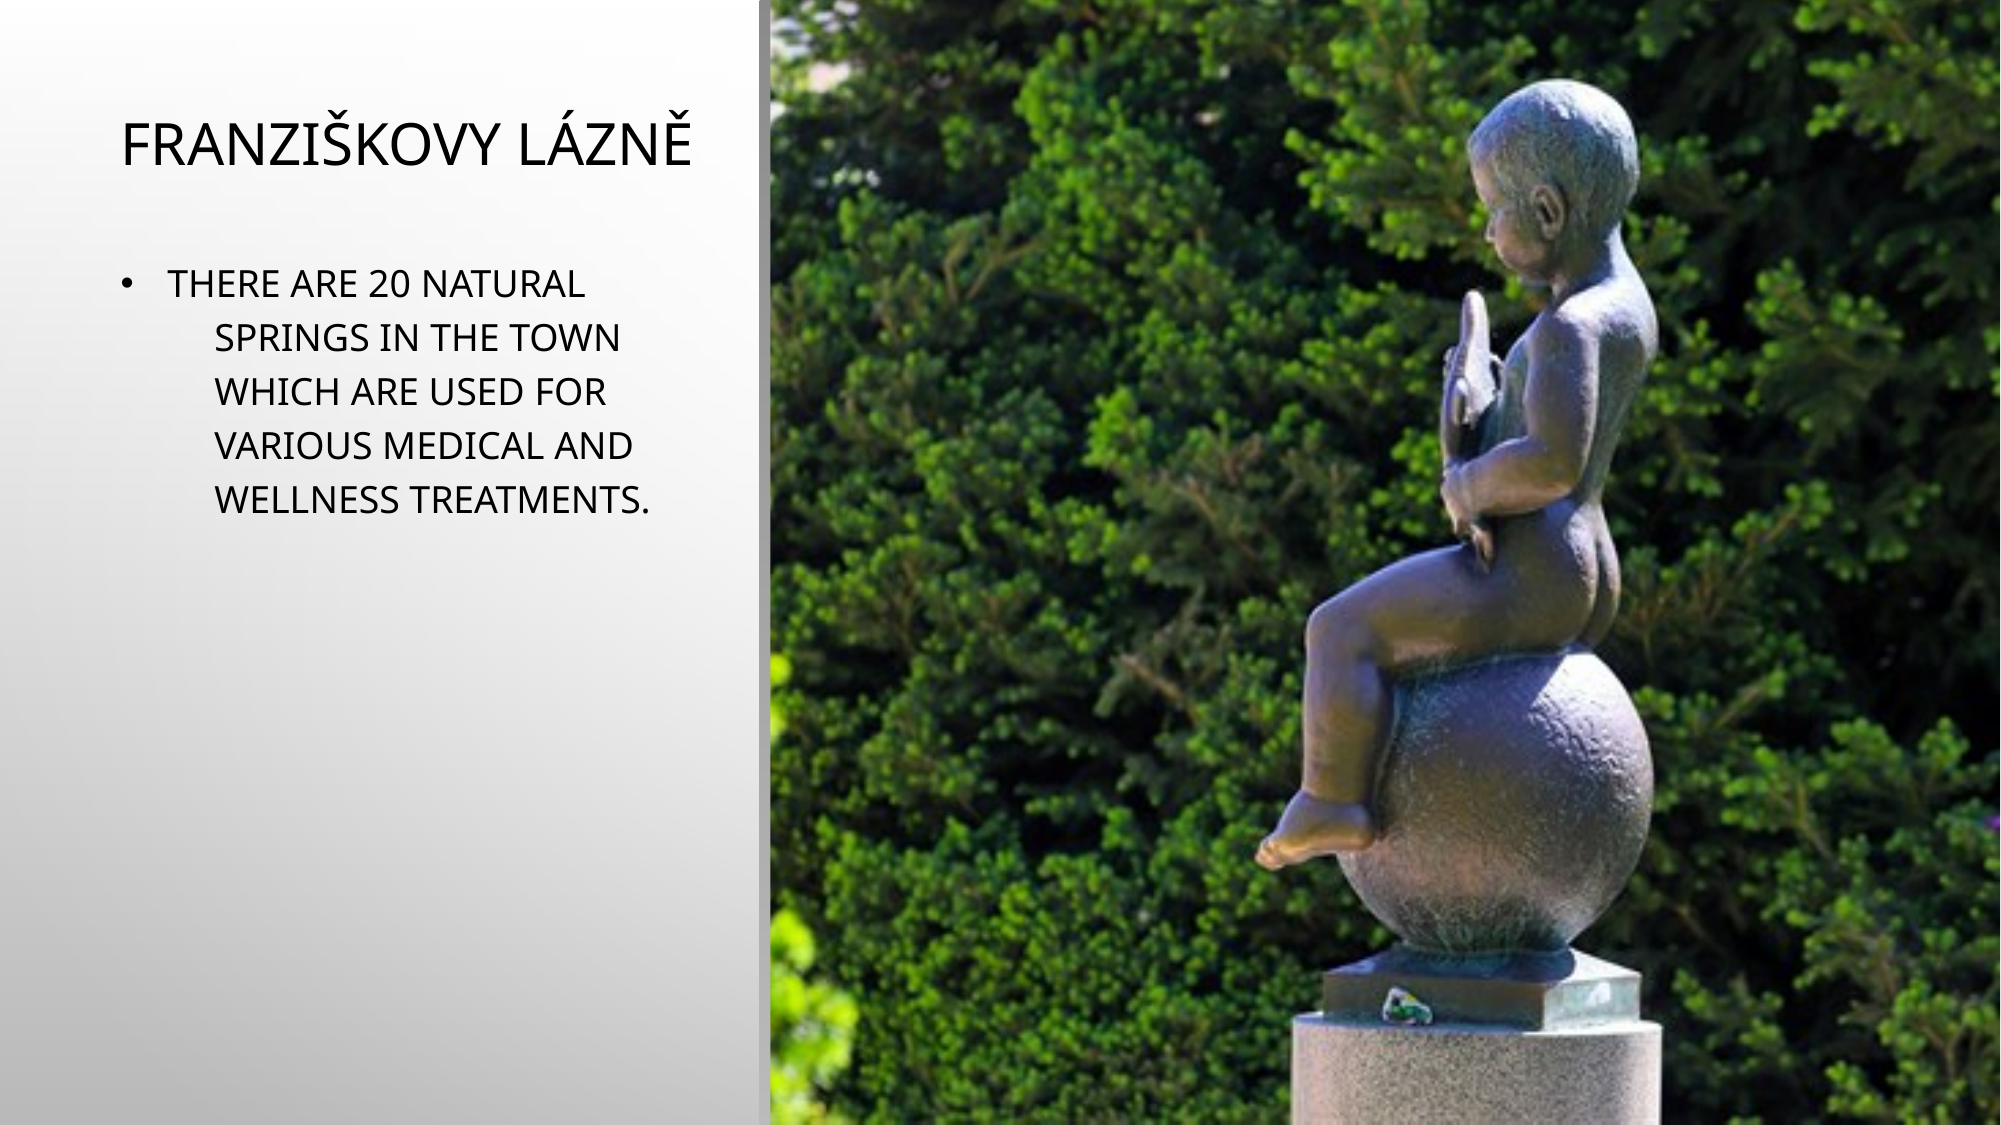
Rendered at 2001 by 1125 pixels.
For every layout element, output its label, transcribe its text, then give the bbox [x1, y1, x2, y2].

picture [762, 0, 2000, 1125]
text_box FRANZIŠKOVY LÁZNĚ [105, 99, 722, 186]
list There are 20 natural springs in the town which are used for various medical and wellness treatments. [105, 243, 700, 869]
picture [0, 0, 760, 1125]
